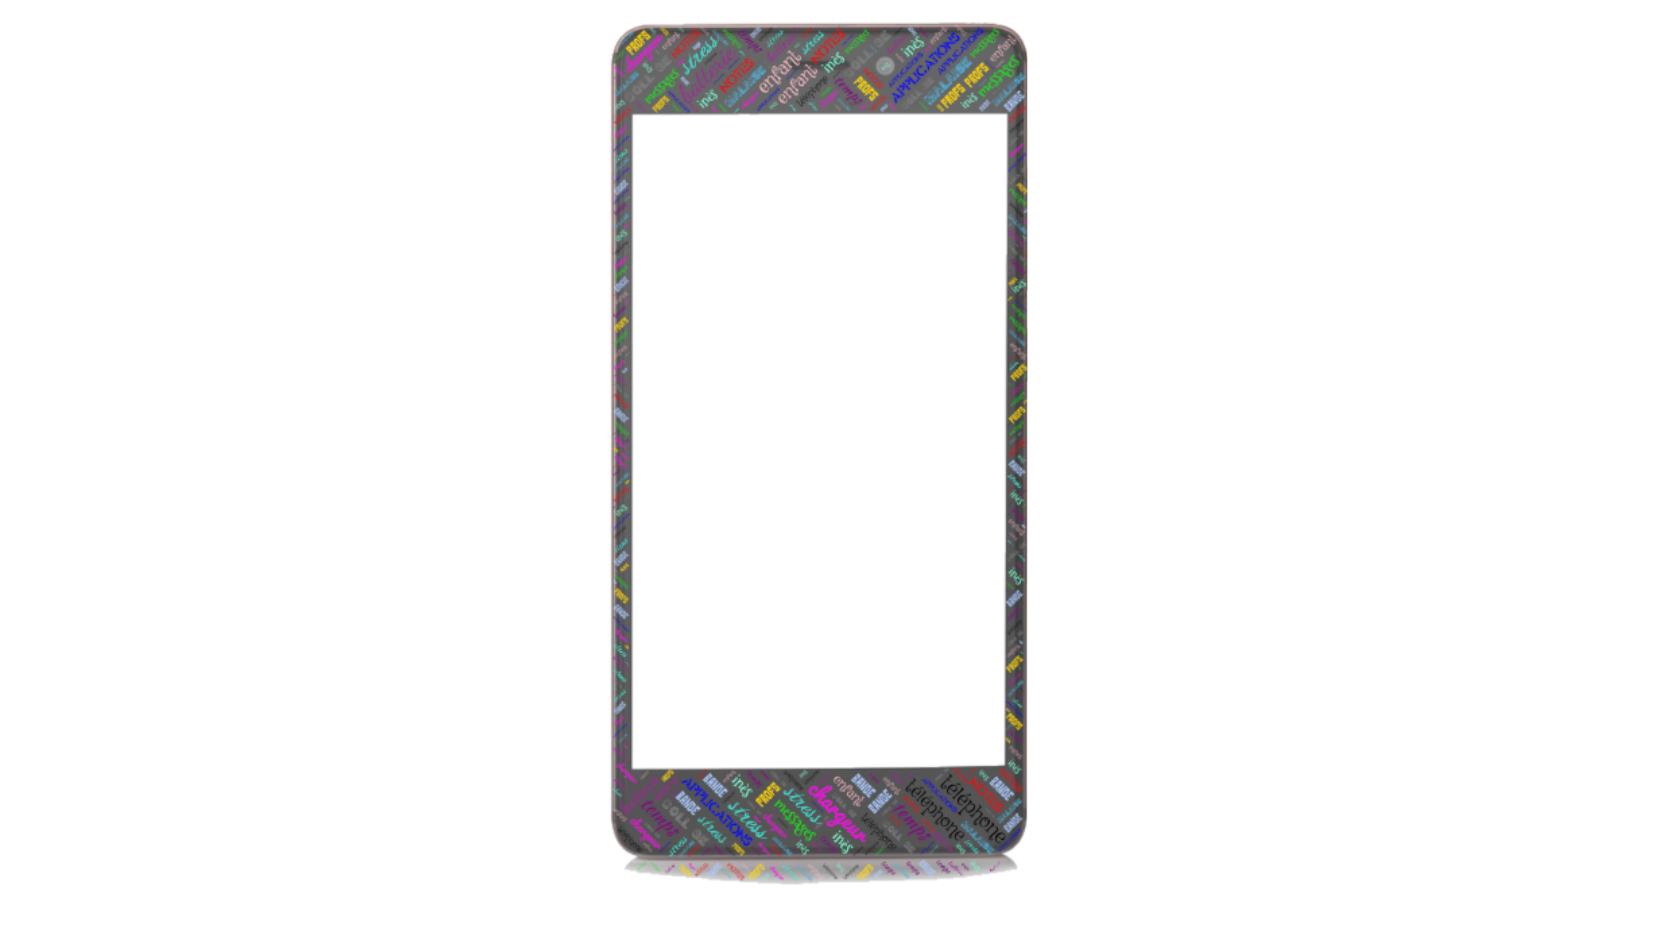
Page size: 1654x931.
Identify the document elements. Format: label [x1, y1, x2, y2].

picture [602, 10, 1028, 898]
